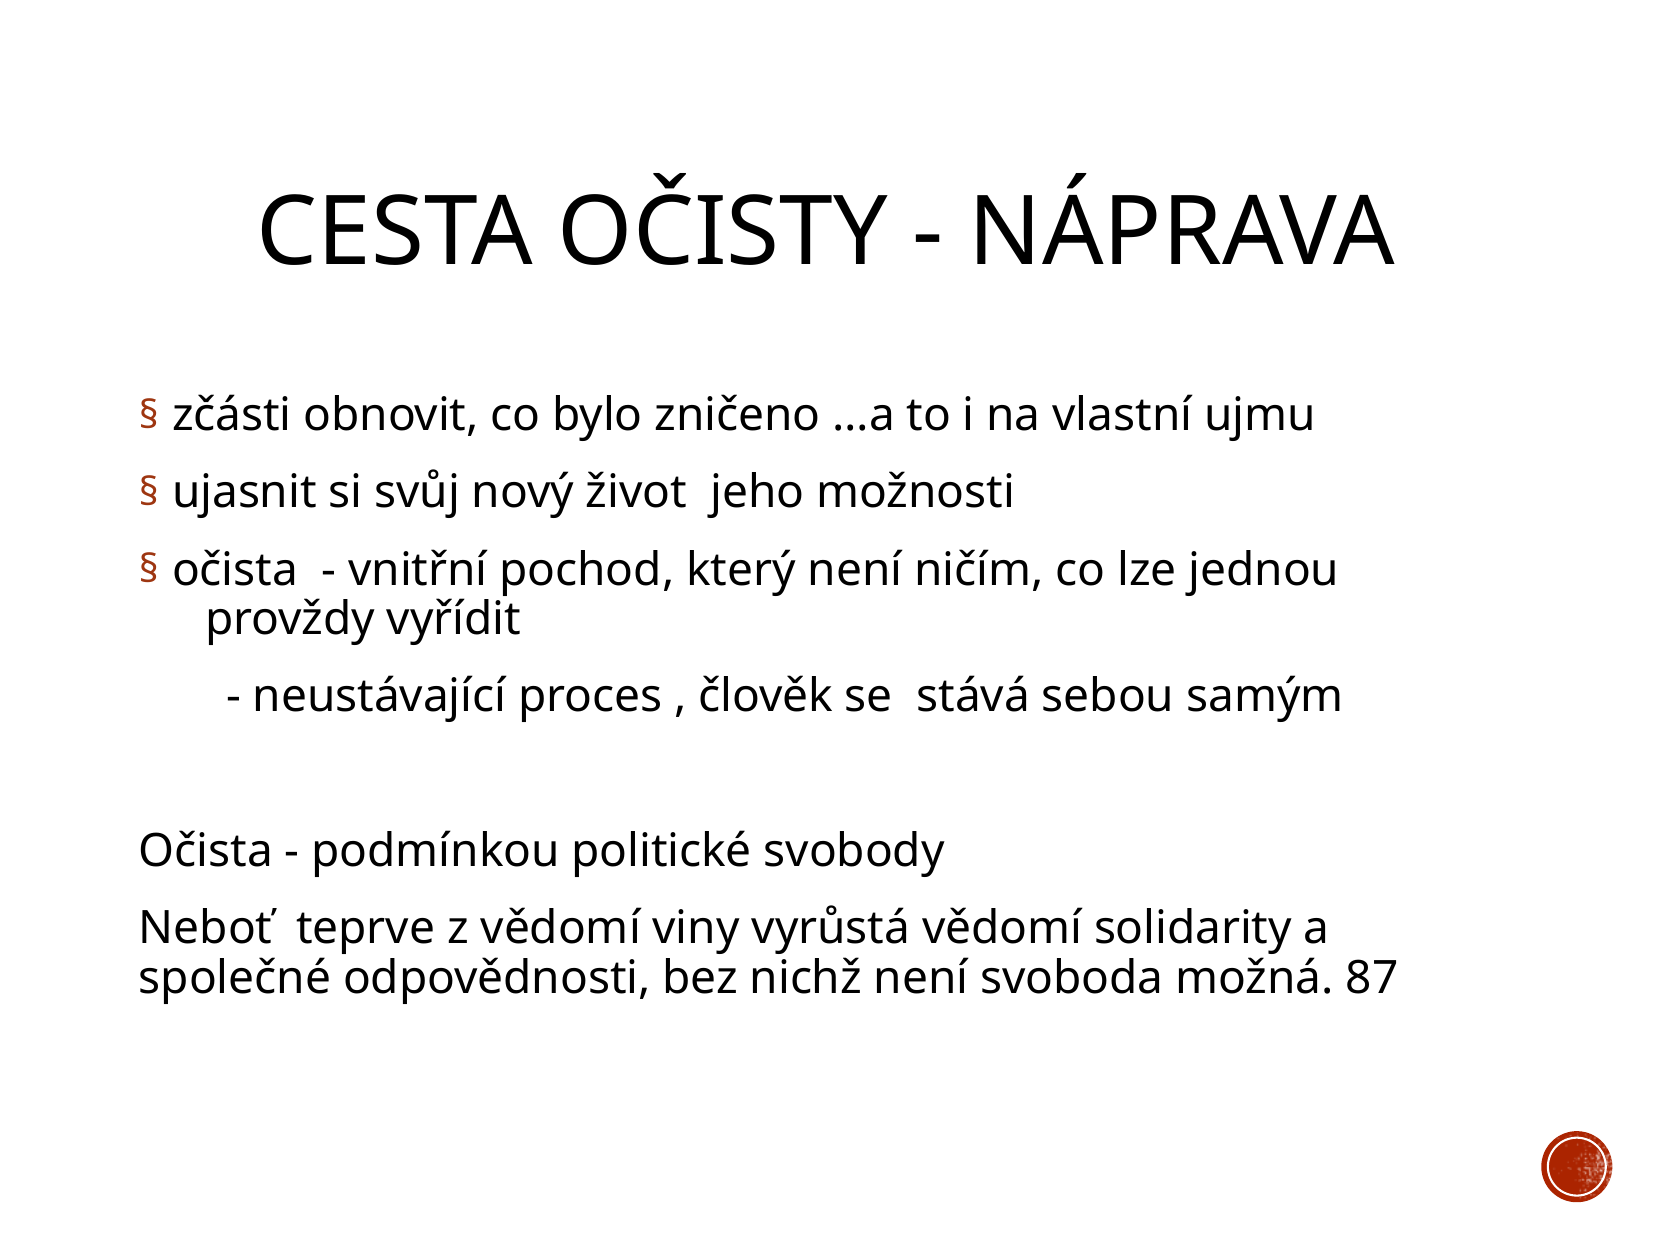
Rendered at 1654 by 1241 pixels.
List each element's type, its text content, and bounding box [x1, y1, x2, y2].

list zčásti obnovit, co bylo zničeno …a to i na vlastní ujmu ujasnit si svůj nový život jeho možnosti očista - vnitřní pochod, který není ničím, co lze jednou provždy vyřídit - neustávající proces , člověk se stává sebou samým Očista - podmínkou politické svobody Neboť teprve z vědomí viny vyrůstá vědomí solidarity a společné odpovědnosti, bez nichž není svoboda možná. 87 [124, 383, 1530, 1117]
title Cesta očisty - náprava [124, 87, 1530, 379]
